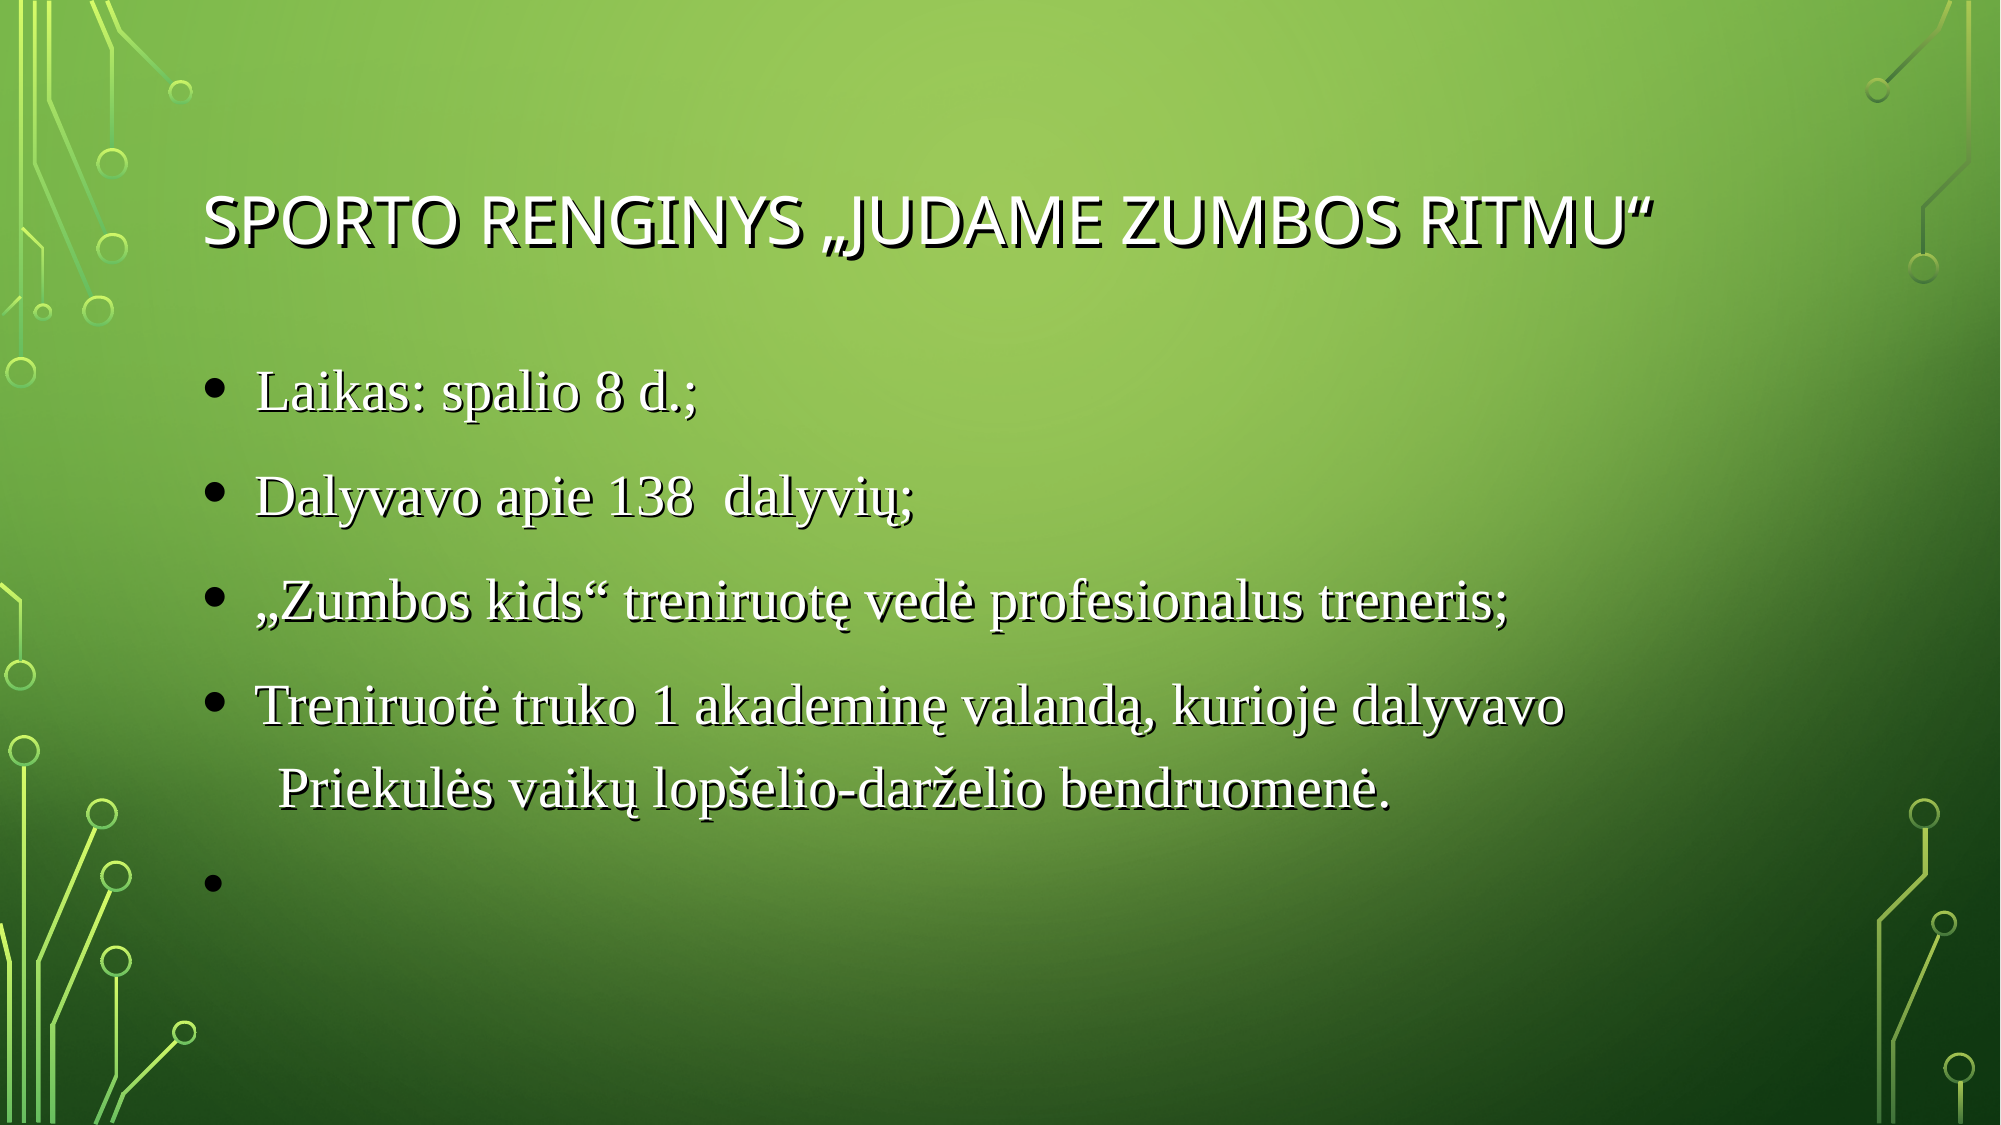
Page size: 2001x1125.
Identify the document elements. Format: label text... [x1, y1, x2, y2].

list Laikas: spalio 8 d.; Dalyvavo apie 138 dalyvių; „Zumbos kids“ treniruotę vedė profesionalus treneris; Treniruotė truko 1 akademinę valandą, kurioje dalyvavo Priekulės vaikų lopšelio-darželio bendruomenė. [187, 330, 1813, 951]
title SPORTO RENGINYS „JUDAME ZUMBOS RITMU“ [187, 101, 1813, 330]
